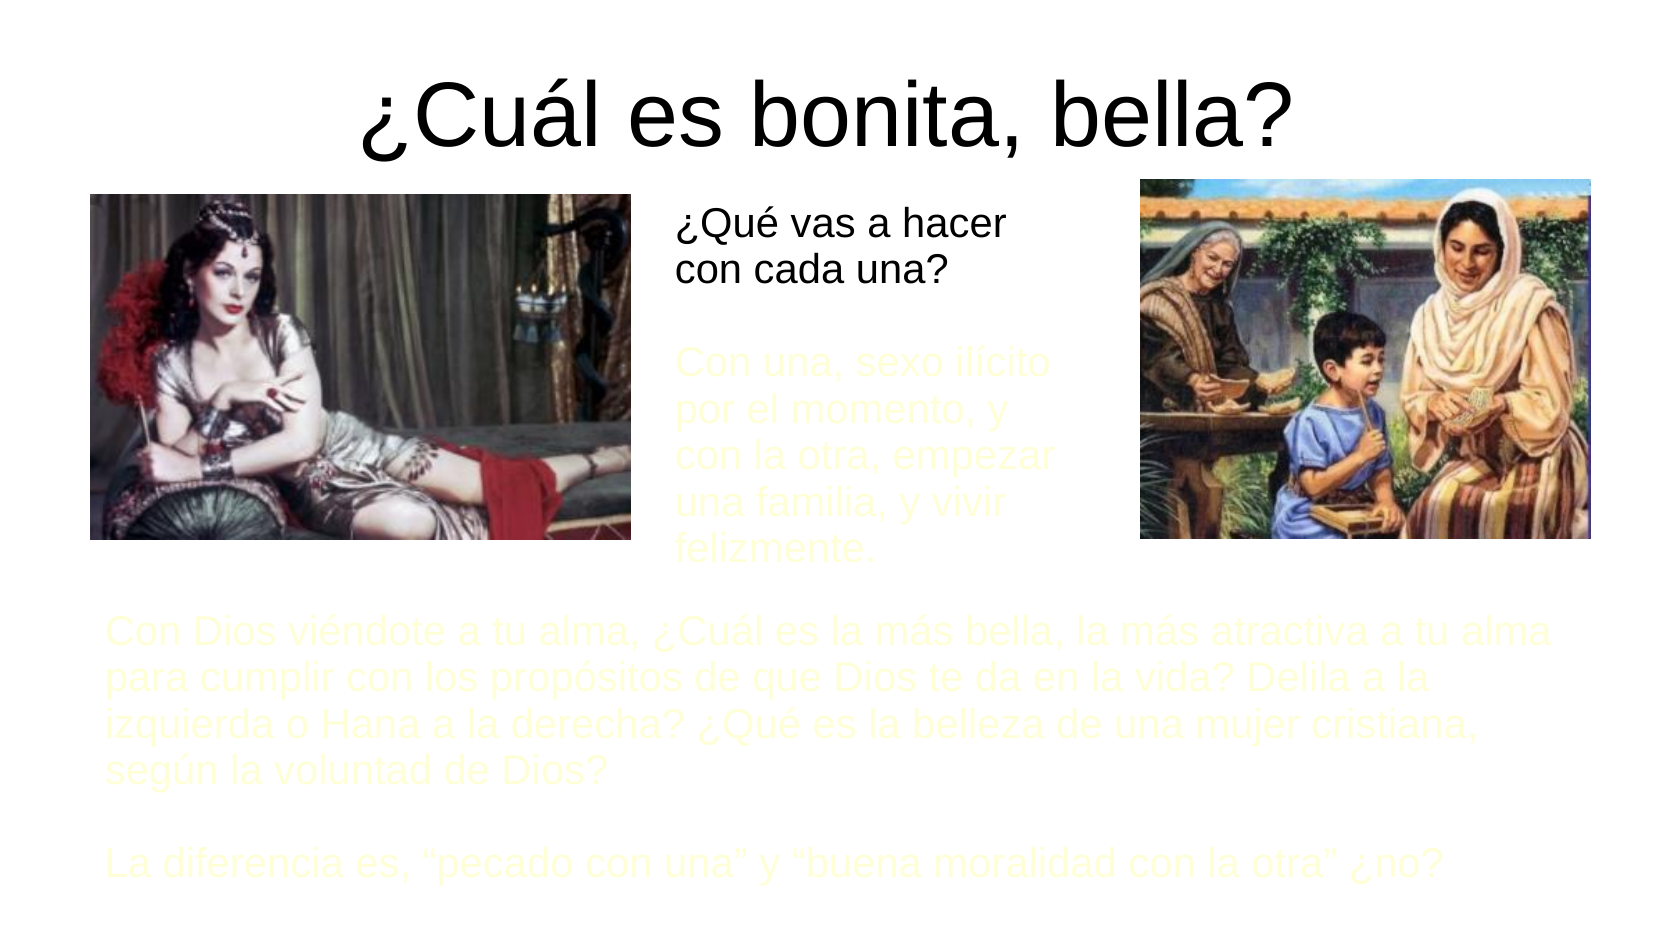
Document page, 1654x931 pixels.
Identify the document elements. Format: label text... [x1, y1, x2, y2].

picture [1140, 179, 1591, 539]
text_box ¿Qué vas a hacer con cada una? Con una, sexo ilícito por el momento, y con la otra, empezar una familia, y vivir felizmente. [660, 192, 1081, 579]
title ¿Cuál es bonita, bella? [82, 37, 1571, 193]
text_box Con Dios viéndote a tu alma, ¿Cuál es la más bella, la más atractiva a tu alma para cumplir con los propósitos de que Dios te da en la vida? Delila a la izquierda o Hana a la derecha? ¿Qué es la belleza de una mujer cristiana, según la voluntad de Dios? La diferencia es, “pecado con una” y “buena moralidad con la otra” ¿no? [90, 600, 1576, 931]
picture [90, 194, 631, 541]
